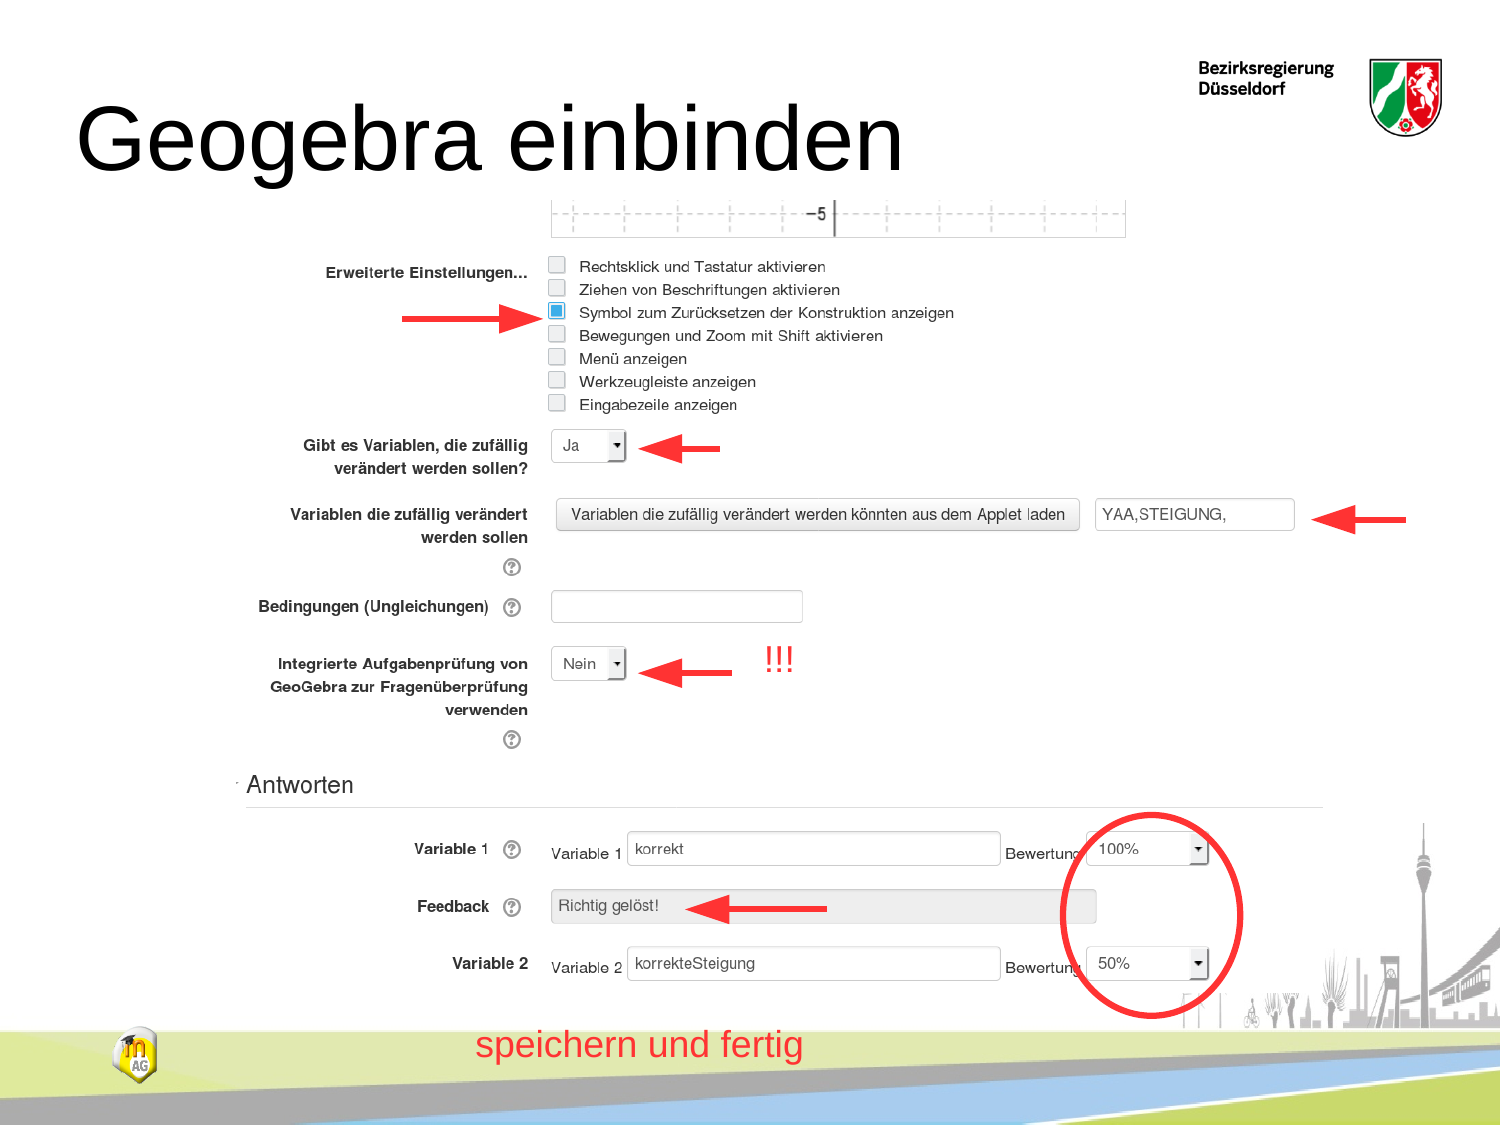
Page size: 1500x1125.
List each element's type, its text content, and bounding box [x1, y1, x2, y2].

text_box speichern und fertig [460, 1015, 922, 1075]
picture [1425, 58, 1442, 137]
title Geogebra einbinden [75, 44, 1425, 233]
picture [0, 200, 1500, 1125]
